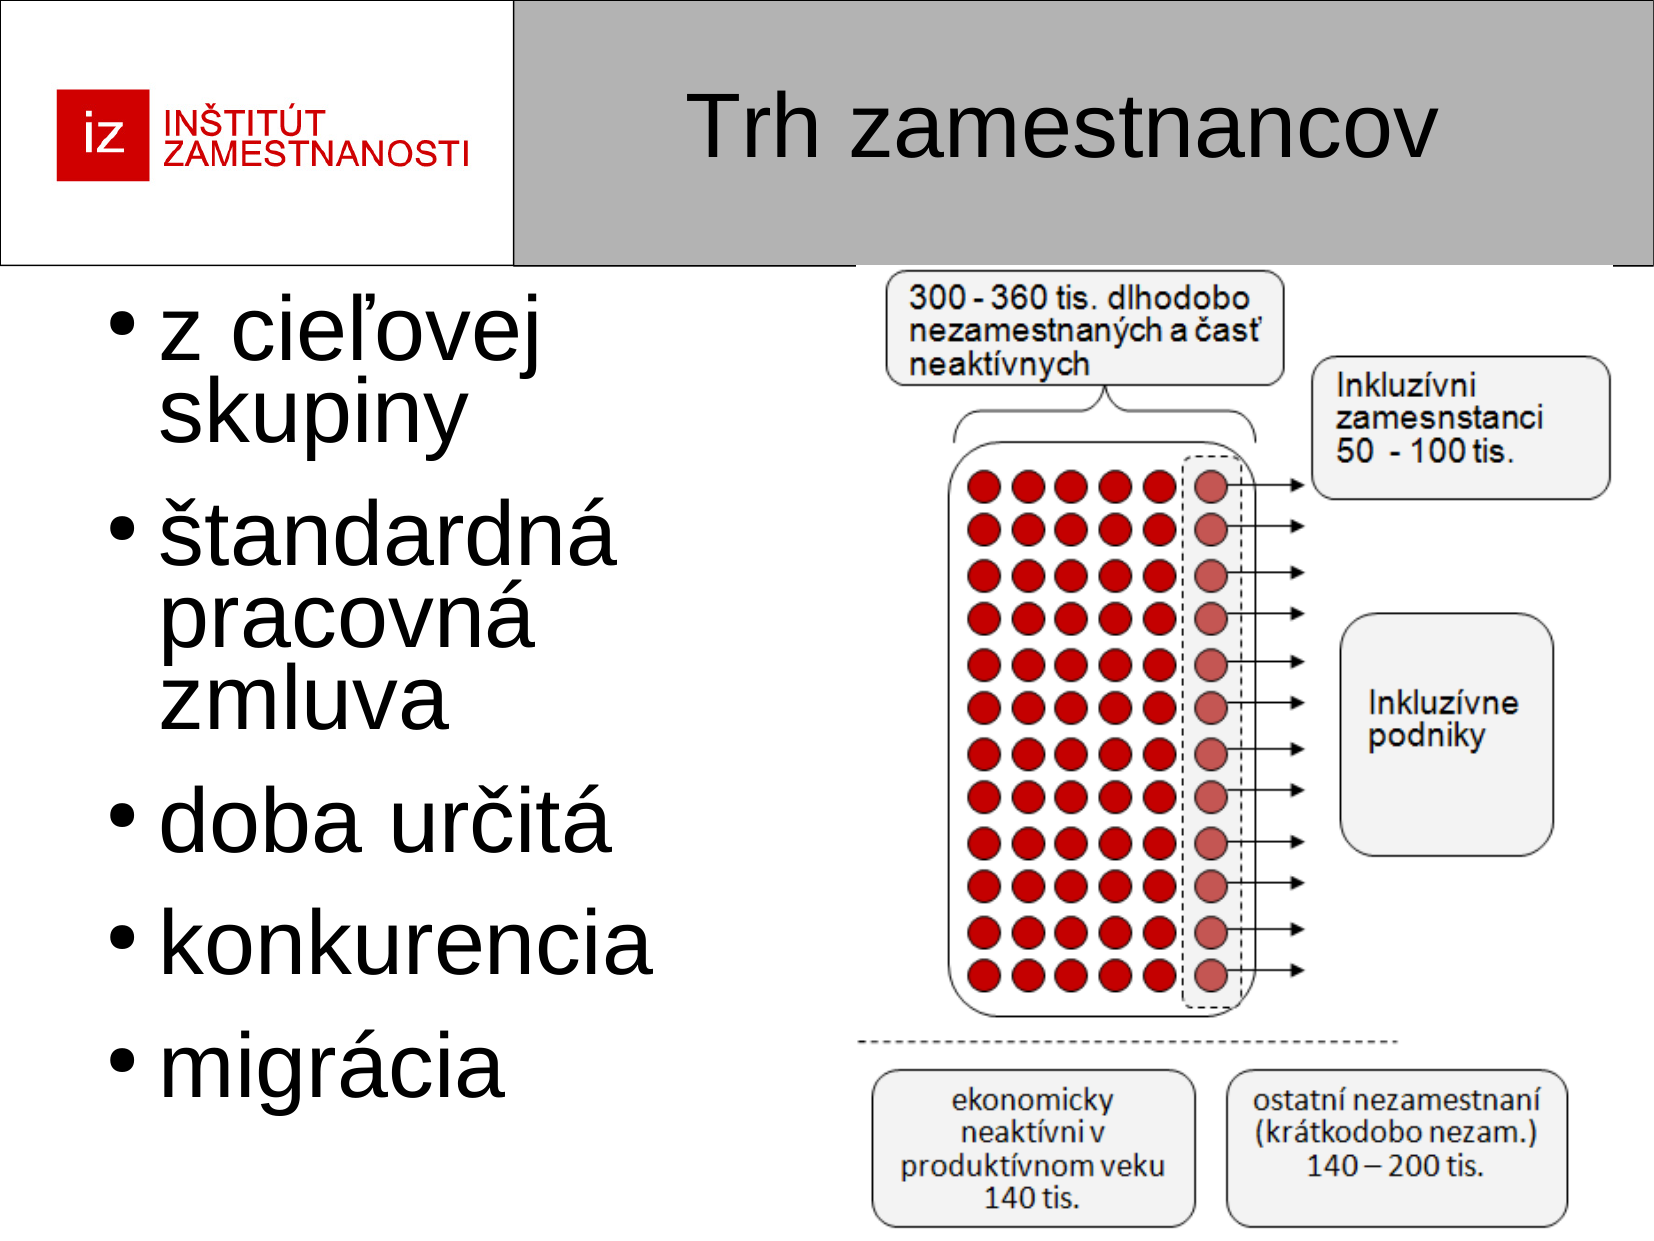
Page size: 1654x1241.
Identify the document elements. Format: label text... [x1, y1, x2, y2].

title Trh zamestnancov [561, 37, 1565, 229]
picture [5, 8, 512, 257]
picture [856, 265, 1613, 1230]
list z cieľovej skupiny štandardná pracovná zmluva doba určitá konkurencia migrácia [88, 295, 706, 1211]
